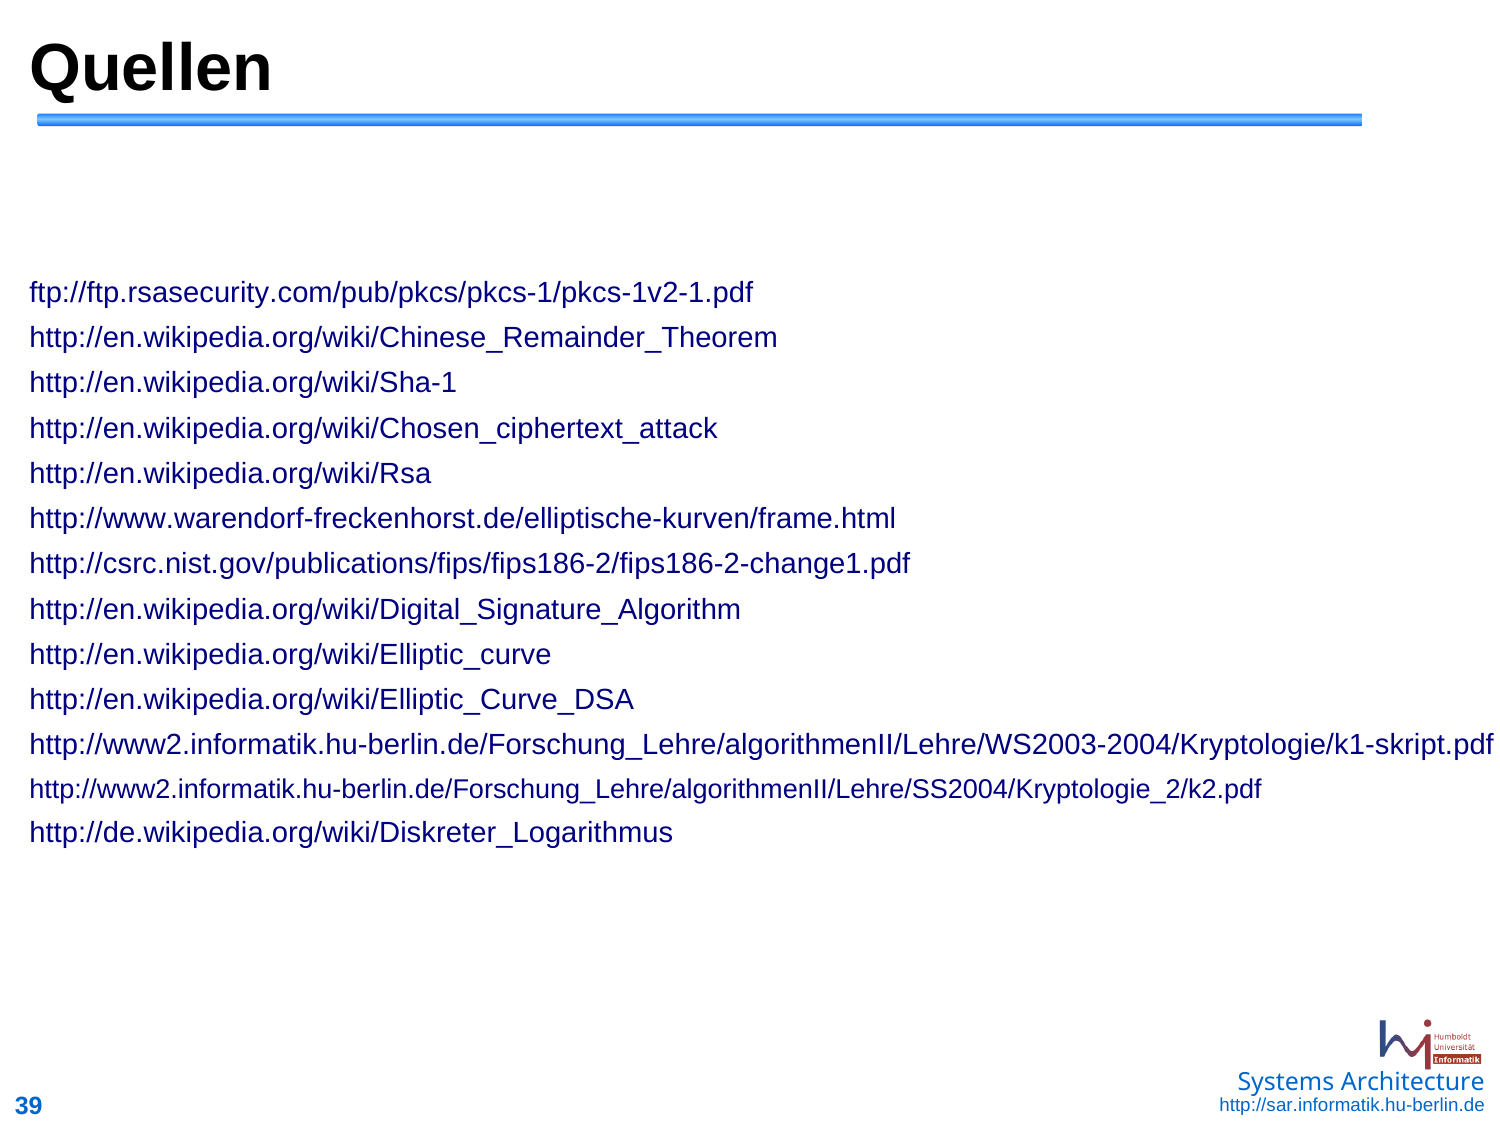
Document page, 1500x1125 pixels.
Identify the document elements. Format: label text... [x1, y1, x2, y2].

picture [1376, 1024, 1483, 1071]
subtitle ftp://ftp.rsasecurity.com/pub/pkcs/pkcs-1/pkcs-1v2-1.pdf http://en.wikipedia.org/wiki/Chinese_Remainder_Theorem http://en.wikipedia.org/wiki/Sha-1 http://en.wikipedia.org/wiki/Chosen_ciphertext_attack http://en.wikipedia.org/wiki/Rsa http://www.warendorf-freckenhorst.de/elliptische-kurven/frame.html http://csrc.nist.gov/publications/fips/fips186-2/fips186-2-change1.pdf http://en.wikipedia.org/wiki/Digital_Signature_Algorithm http://en.wikipedia.org/wiki/Elliptic_curve http://en.wikipedia.org/wiki/Elliptic_Curve_DSA http://www2.informatik.hu-berlin.de/Forschung_Lehre/algorithmenII/Lehre/WS2003-2004/Kryptologie/k1-skript.pdf http://www2.informatik.hu-berlin.de/Forschung_Lehre/algorithmenII/Lehre/SS2004/Kryptologie_2/k2.pdf http://de.wikipedia.org/wiki/Diskreter_Logarithmus [29, 101, 1500, 1024]
title Quellen [29, 19, 1500, 101]
